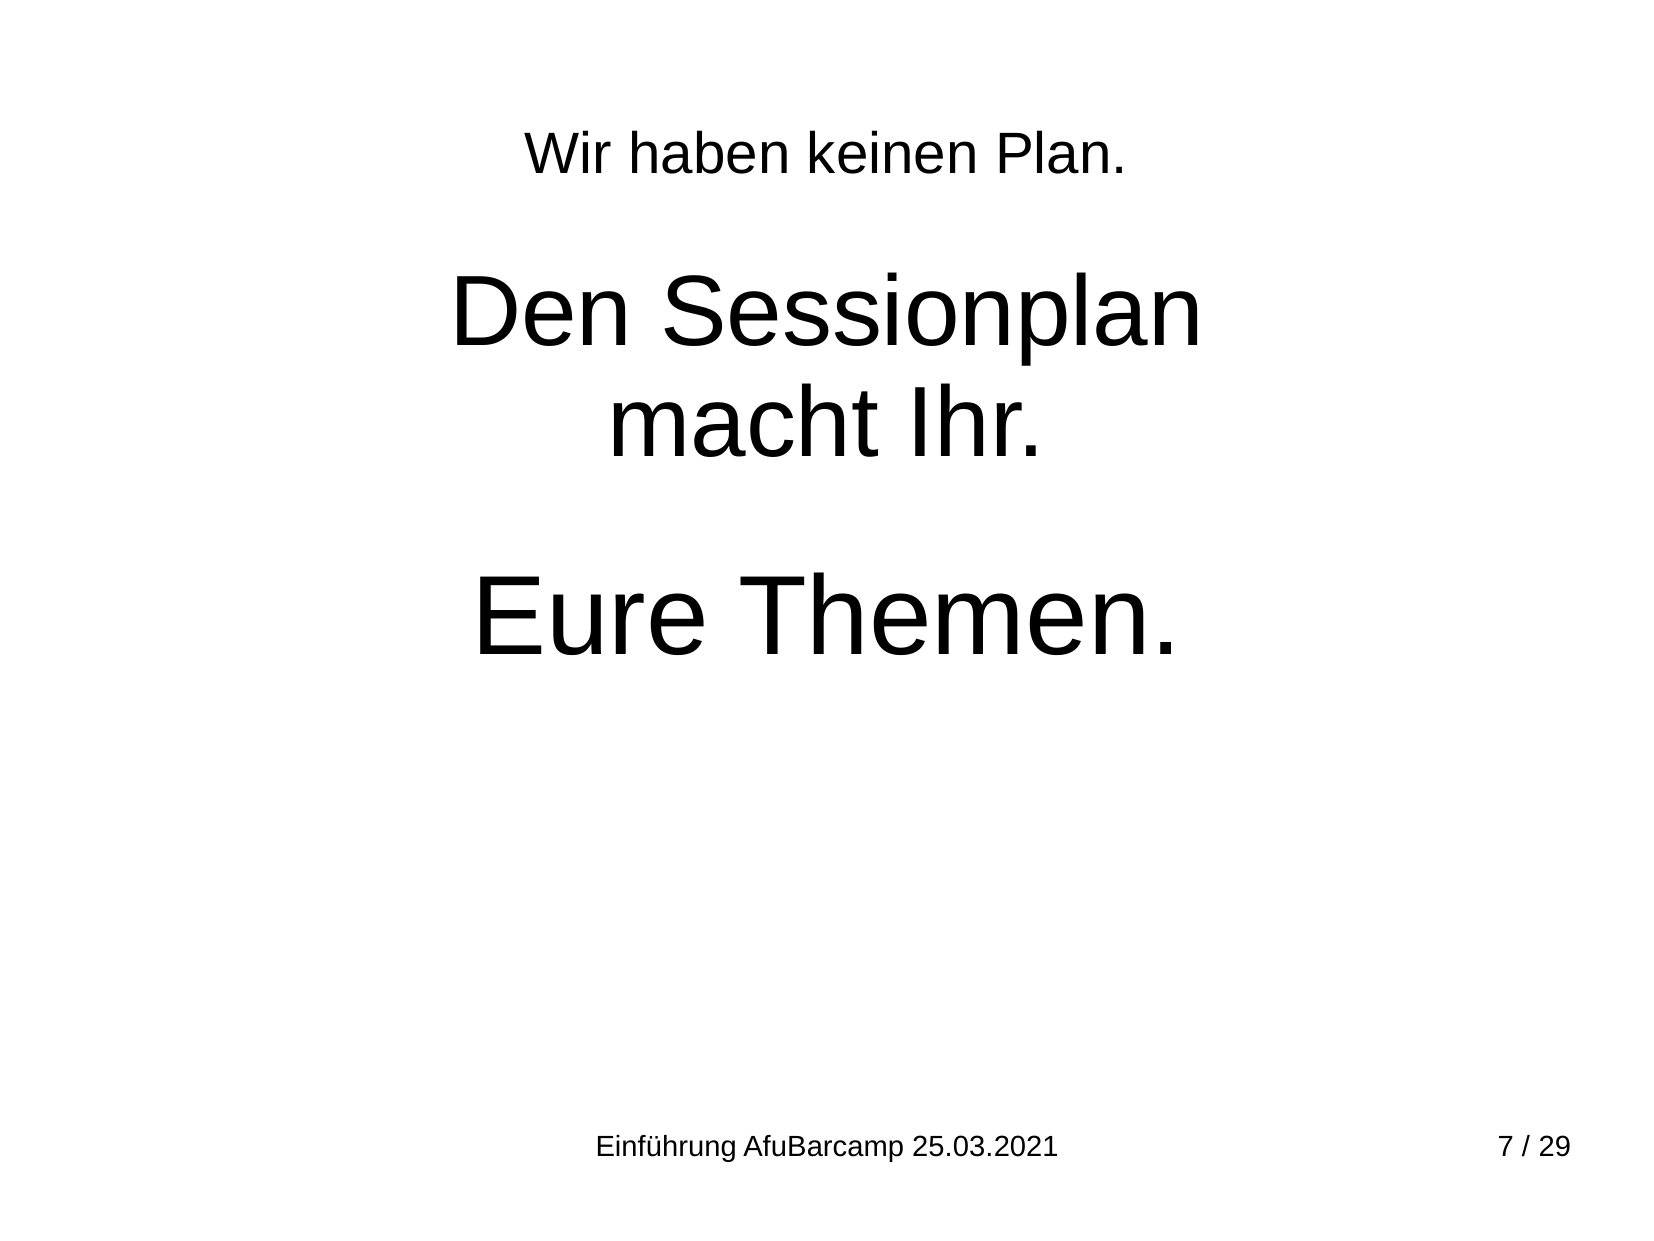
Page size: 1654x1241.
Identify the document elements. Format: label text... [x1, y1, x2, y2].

list Den Sessionplan macht Ihr. Eure Themen. [248, 254, 1406, 1040]
title Wir haben keinen Plan. [82, 49, 1571, 257]
